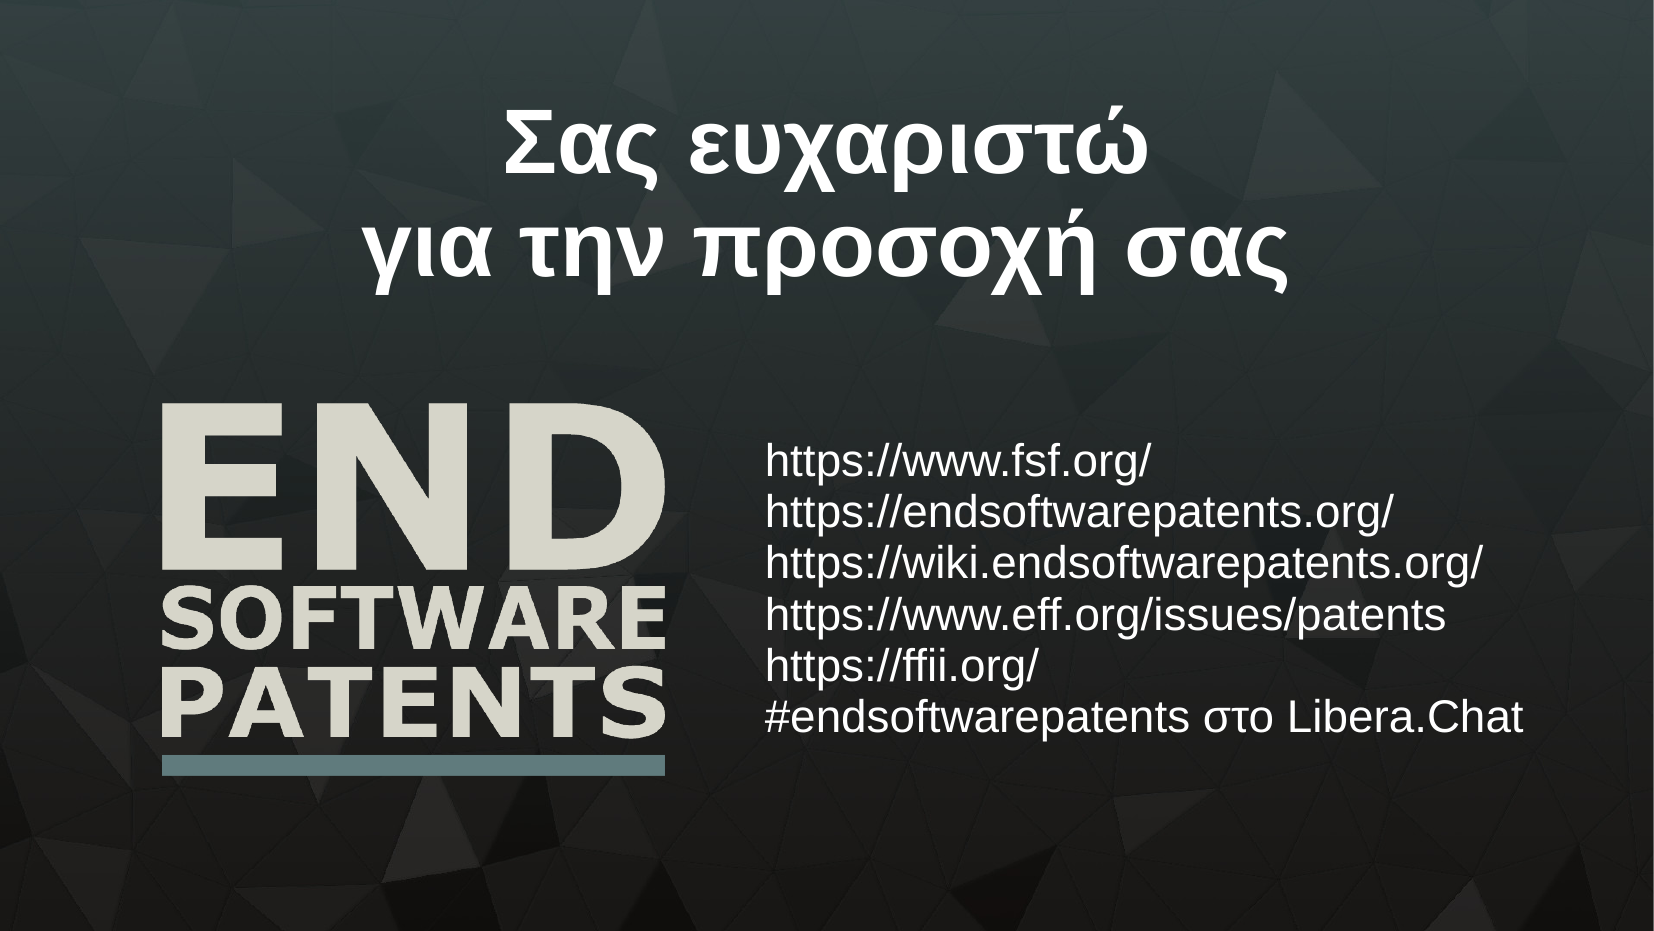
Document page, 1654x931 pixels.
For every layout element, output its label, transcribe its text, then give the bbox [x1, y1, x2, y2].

title Σας ευχαριστώ για την προσοχή σας [82, 90, 1571, 296]
picture [0, 0, 1654, 931]
text_box https://www.fsf.org/ https://endsoftwarepatents.org/ https://wiki.endsoftwarepatents.org/ https://www.eff.org/issues/patents https://ffii.org/ #endsoftwarepatents στο Libera.Chat [750, 427, 1576, 751]
